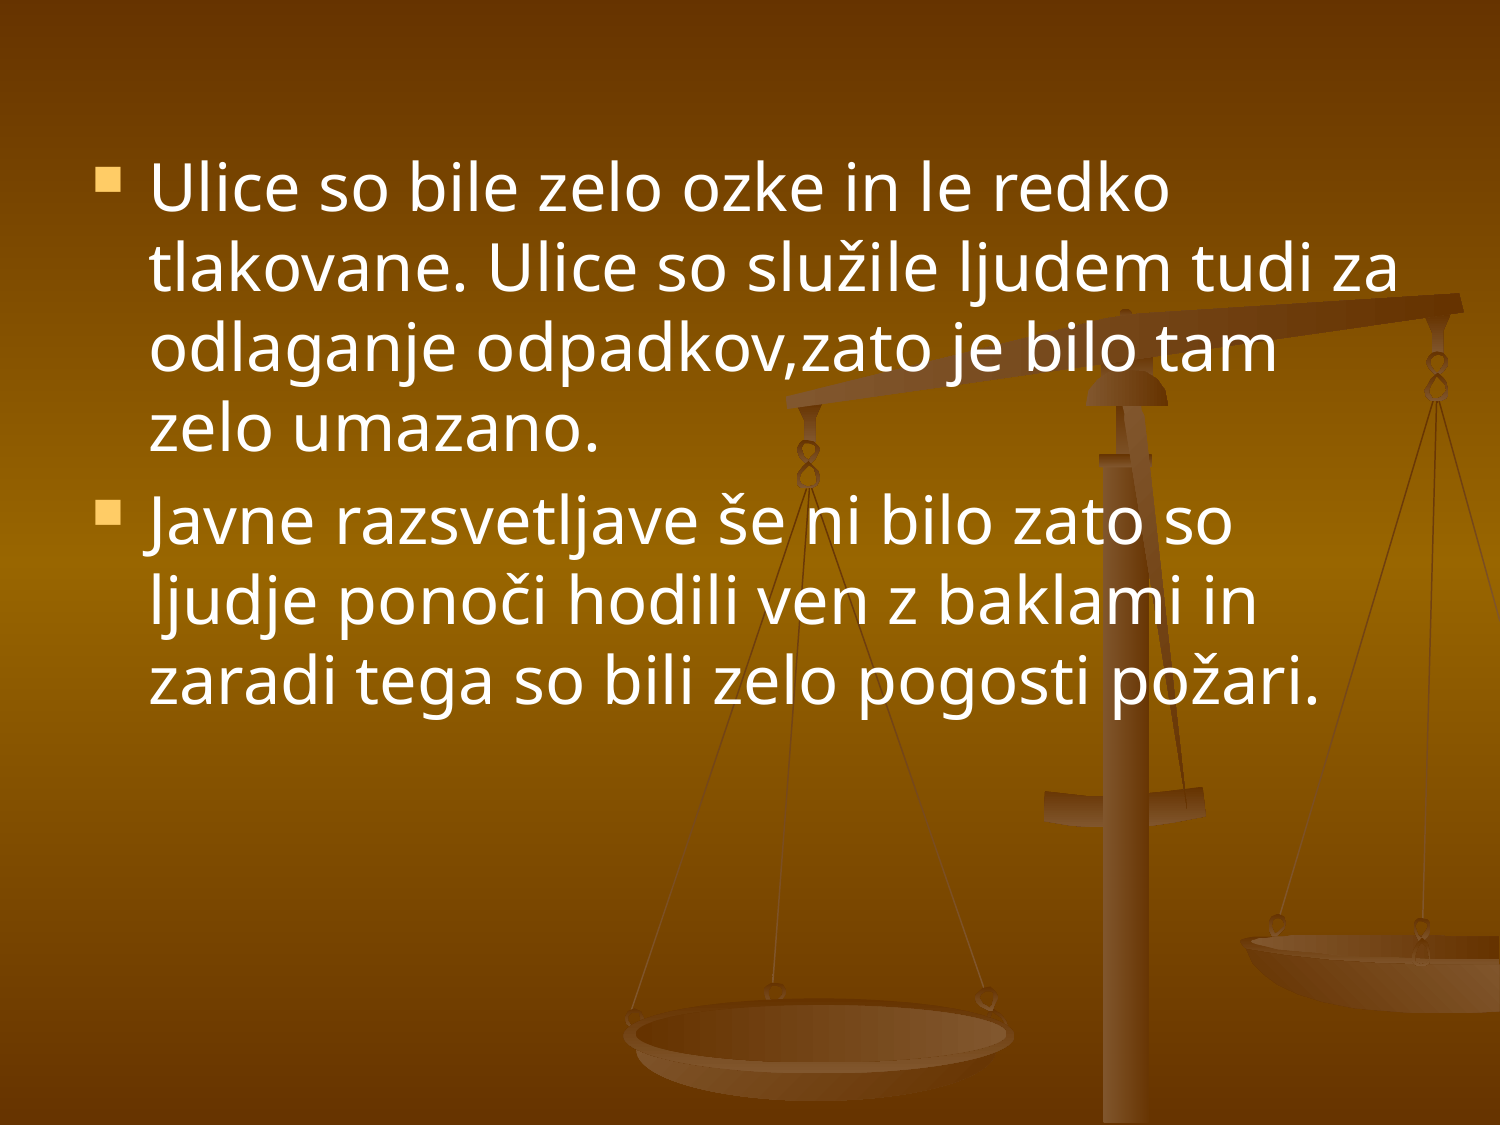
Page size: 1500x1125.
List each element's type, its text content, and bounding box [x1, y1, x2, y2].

list Ulice so bile zelo ozke in le redko tlakovane. Ulice so služile ljudem tudi za odlaganje odpadkov,zato je bilo tam zelo umazano. Javne razsvetljave še ni bilo zato so ljudje ponoči hodili ven z baklami in zaradi tega so bili zelo pogosti požari. [76, 137, 1427, 1089]
